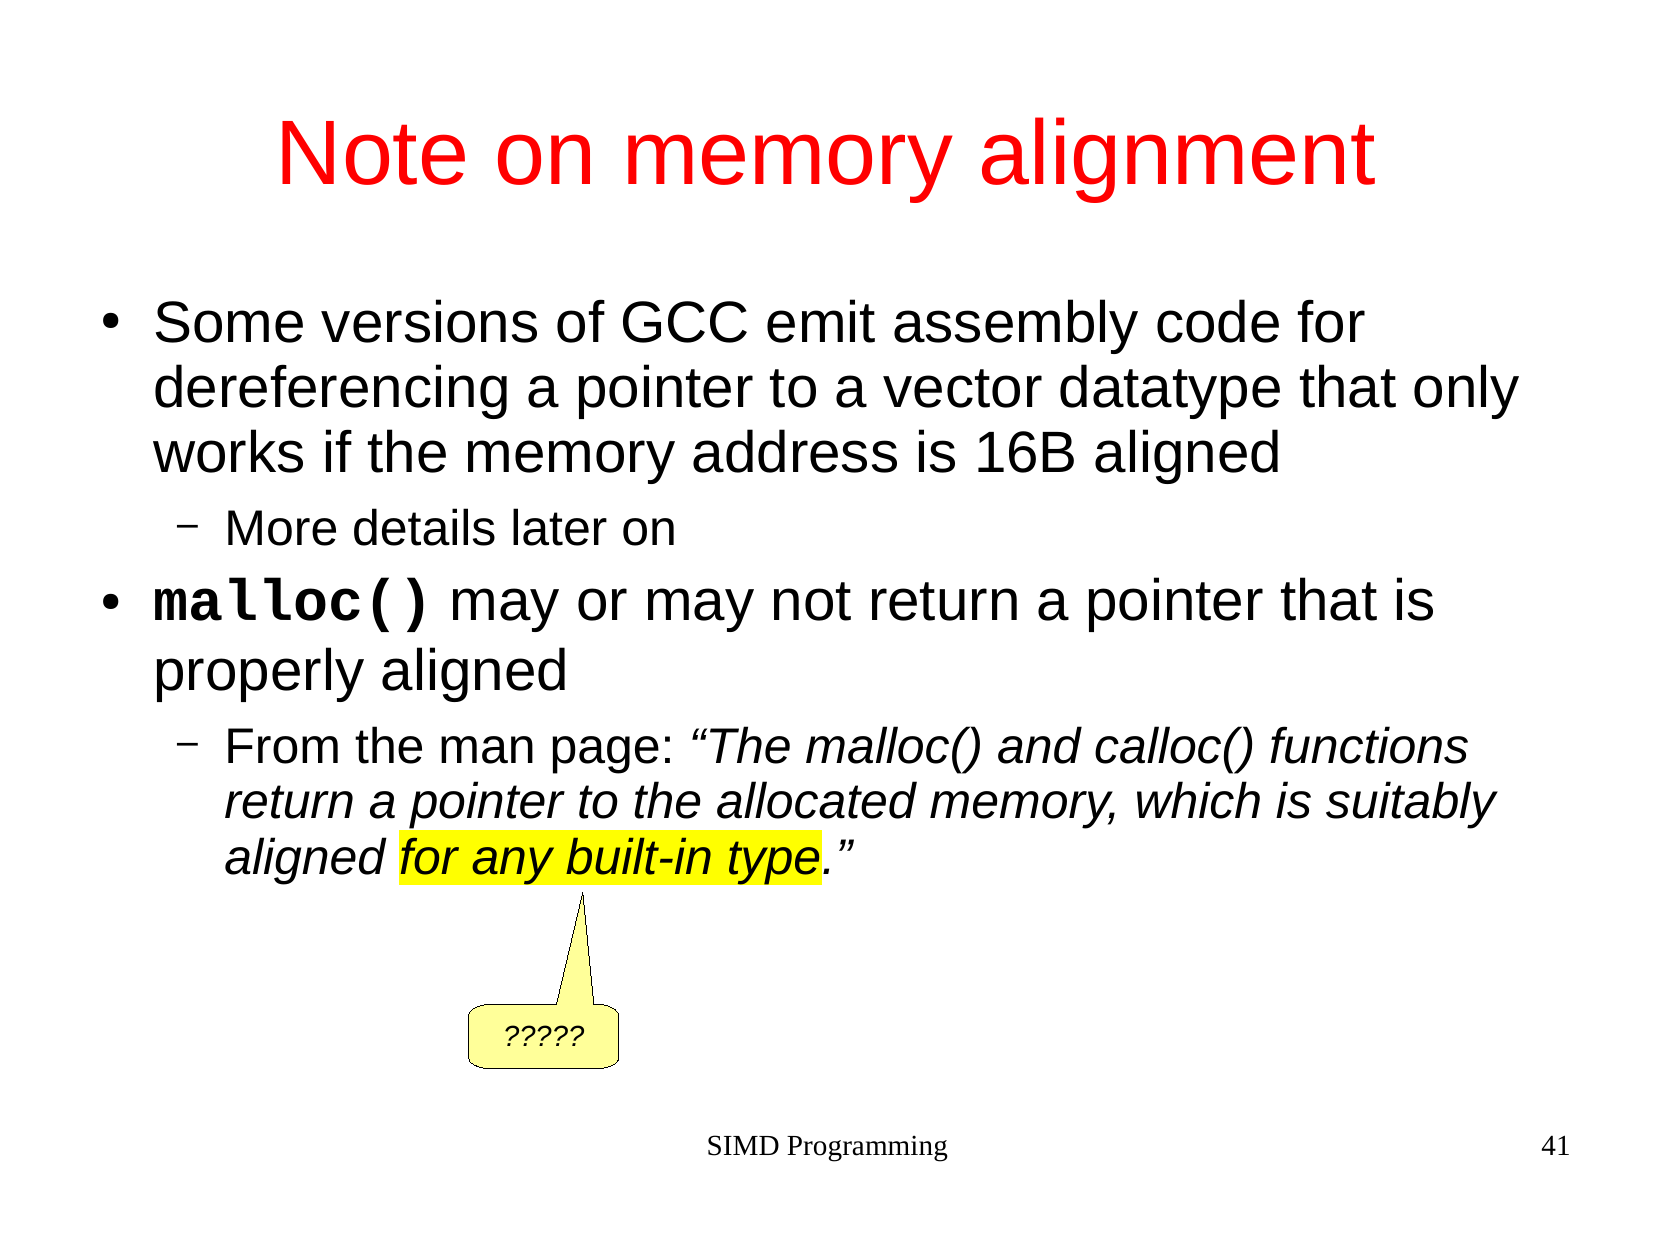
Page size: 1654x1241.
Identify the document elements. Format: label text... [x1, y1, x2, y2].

title Note on memory alignment [82, 49, 1571, 257]
list Some versions of GCC emit assembly code for dereferencing a pointer to a vector datatype that only works if the memory address is 16B aligned More details later on malloc() may or may not return a pointer that is properly aligned From the man page: “The malloc() and calloc() functions return a pointer to the allocated memory, which is suitably aligned for any built-in type.” [82, 290, 1571, 1109]
text_box ????? [468, 892, 619, 1069]
